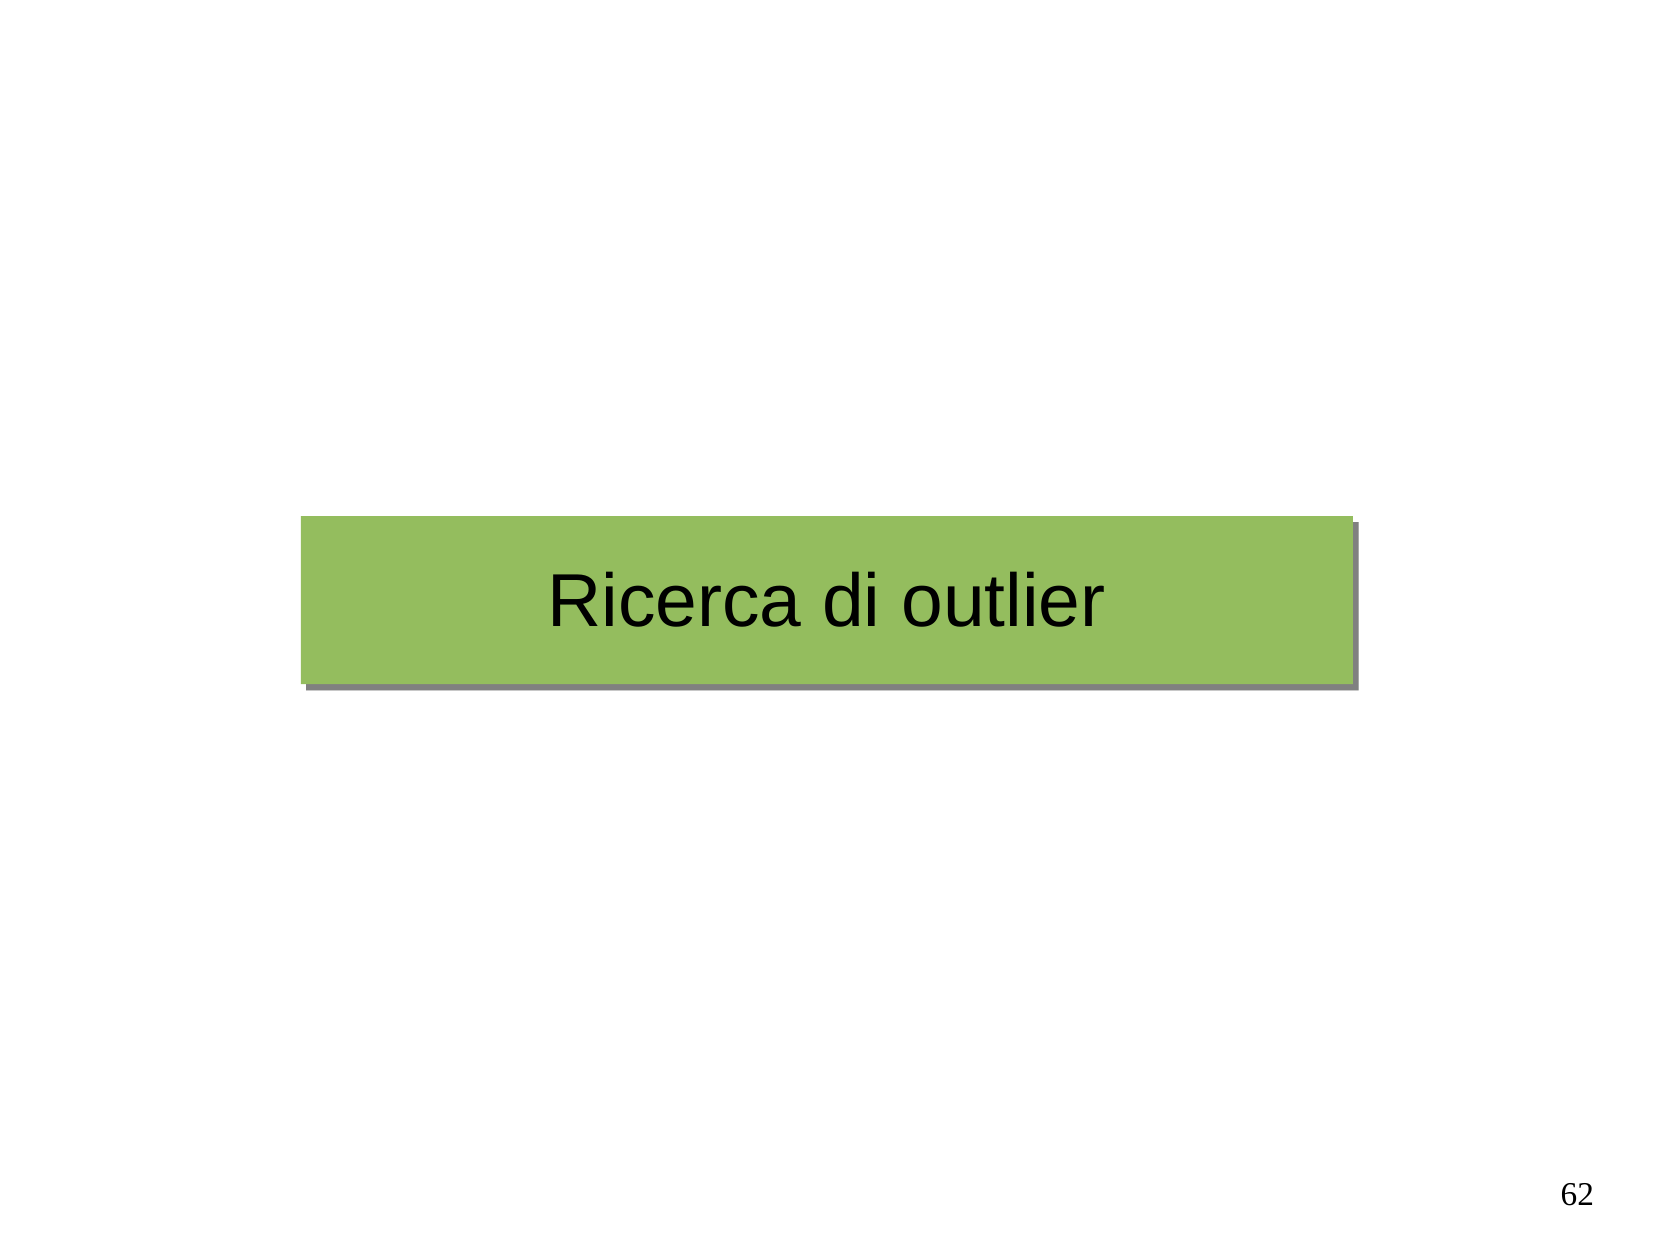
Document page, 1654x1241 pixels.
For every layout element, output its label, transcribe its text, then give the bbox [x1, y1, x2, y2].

text_box Ricerca di outlier [300, 516, 1353, 685]
